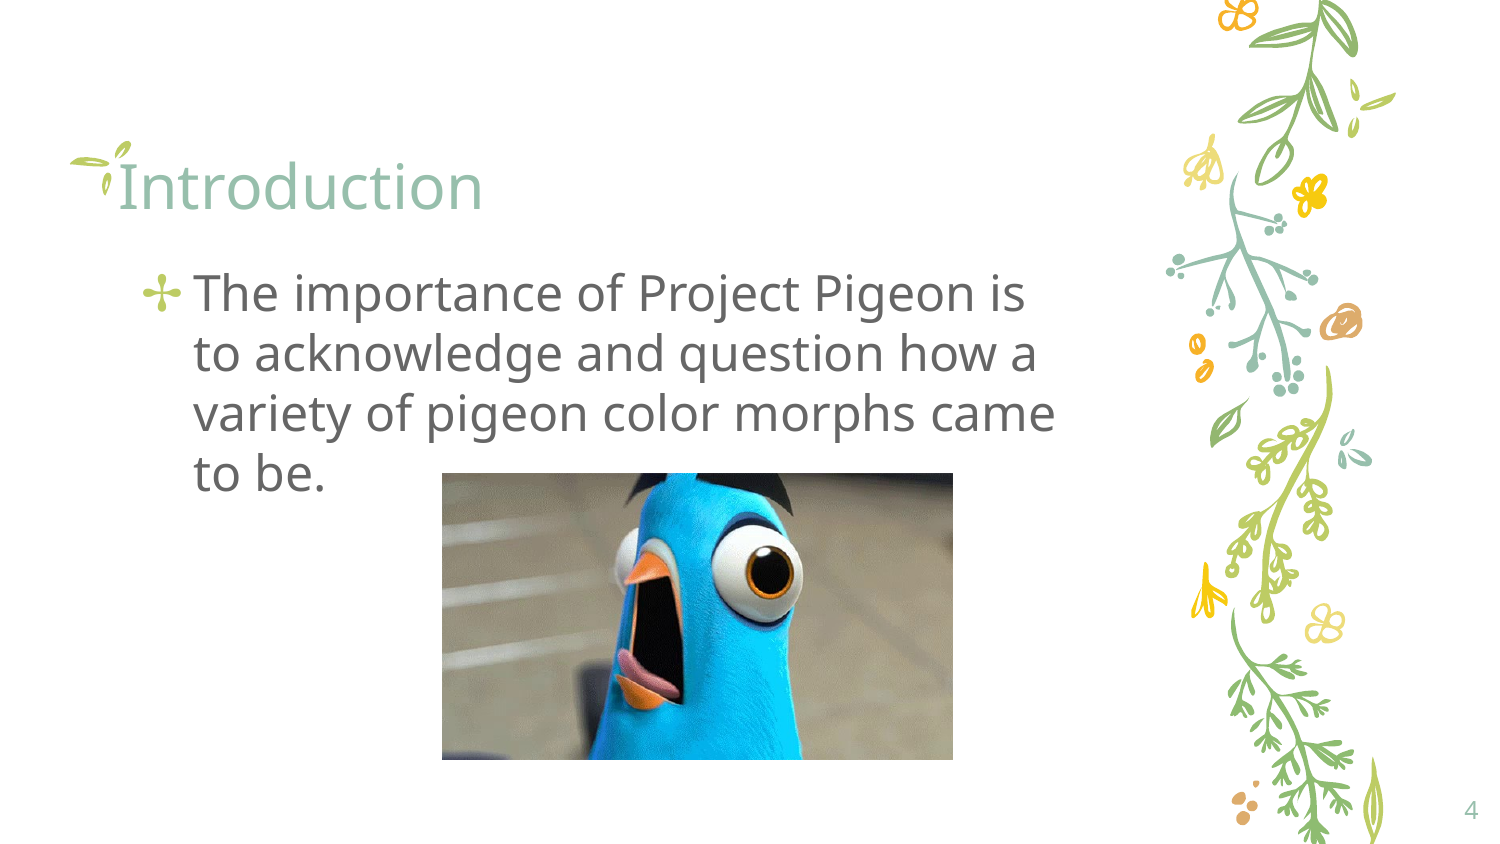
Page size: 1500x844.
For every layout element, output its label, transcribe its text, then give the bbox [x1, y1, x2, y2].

picture [695, 473, 953, 760]
slide_number 1 [1403, 779, 1494, 844]
picture [442, 473, 685, 760]
list The importance of Project Pigeon is to acknowledge and question how a variety of pigeon color morphs came to be. [103, 246, 1089, 781]
title Introduction [103, 96, 1089, 237]
